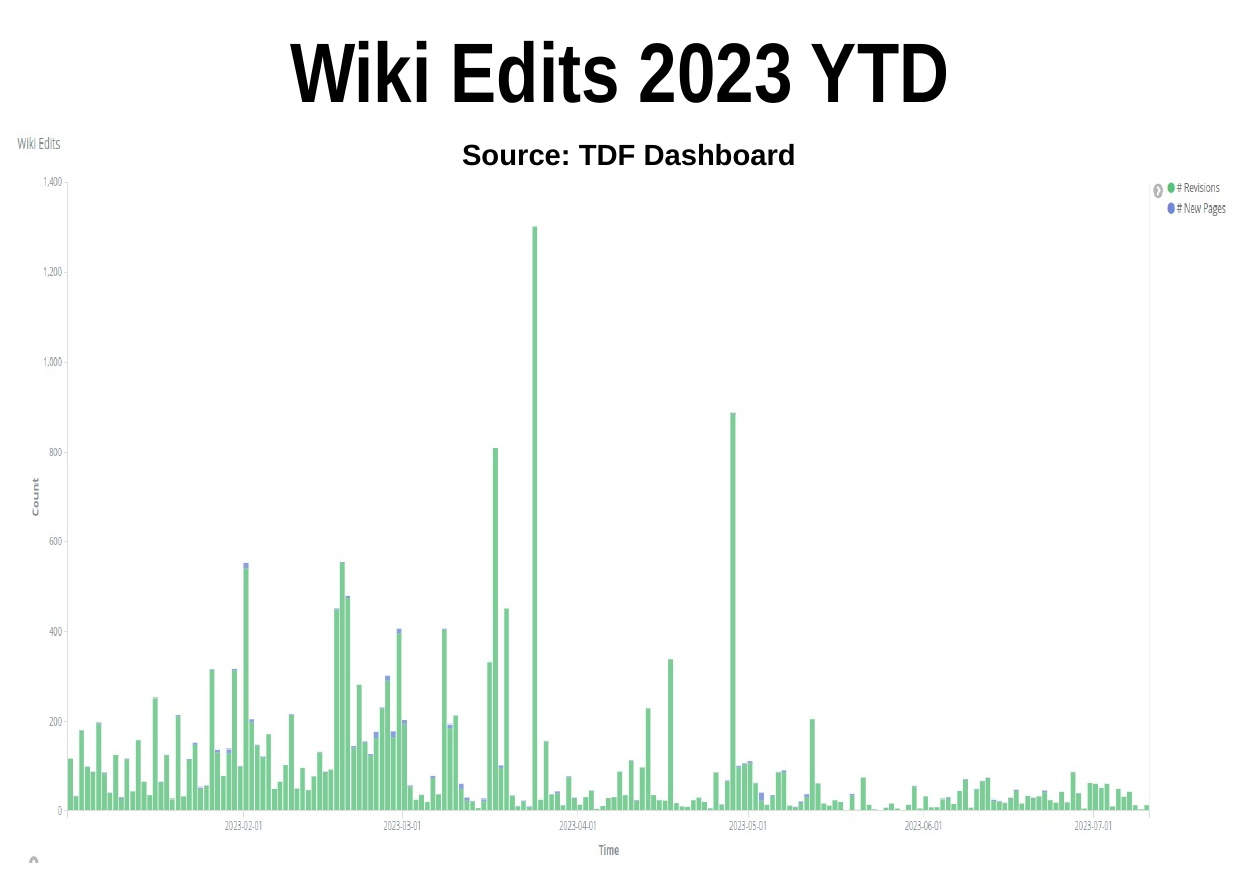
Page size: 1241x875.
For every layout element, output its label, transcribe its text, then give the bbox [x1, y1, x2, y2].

picture [13, 131, 1230, 863]
title Wiki Edits 2023 YTD [11, 12, 1229, 132]
text_box Source: TDF Dashboard [447, 131, 812, 185]
